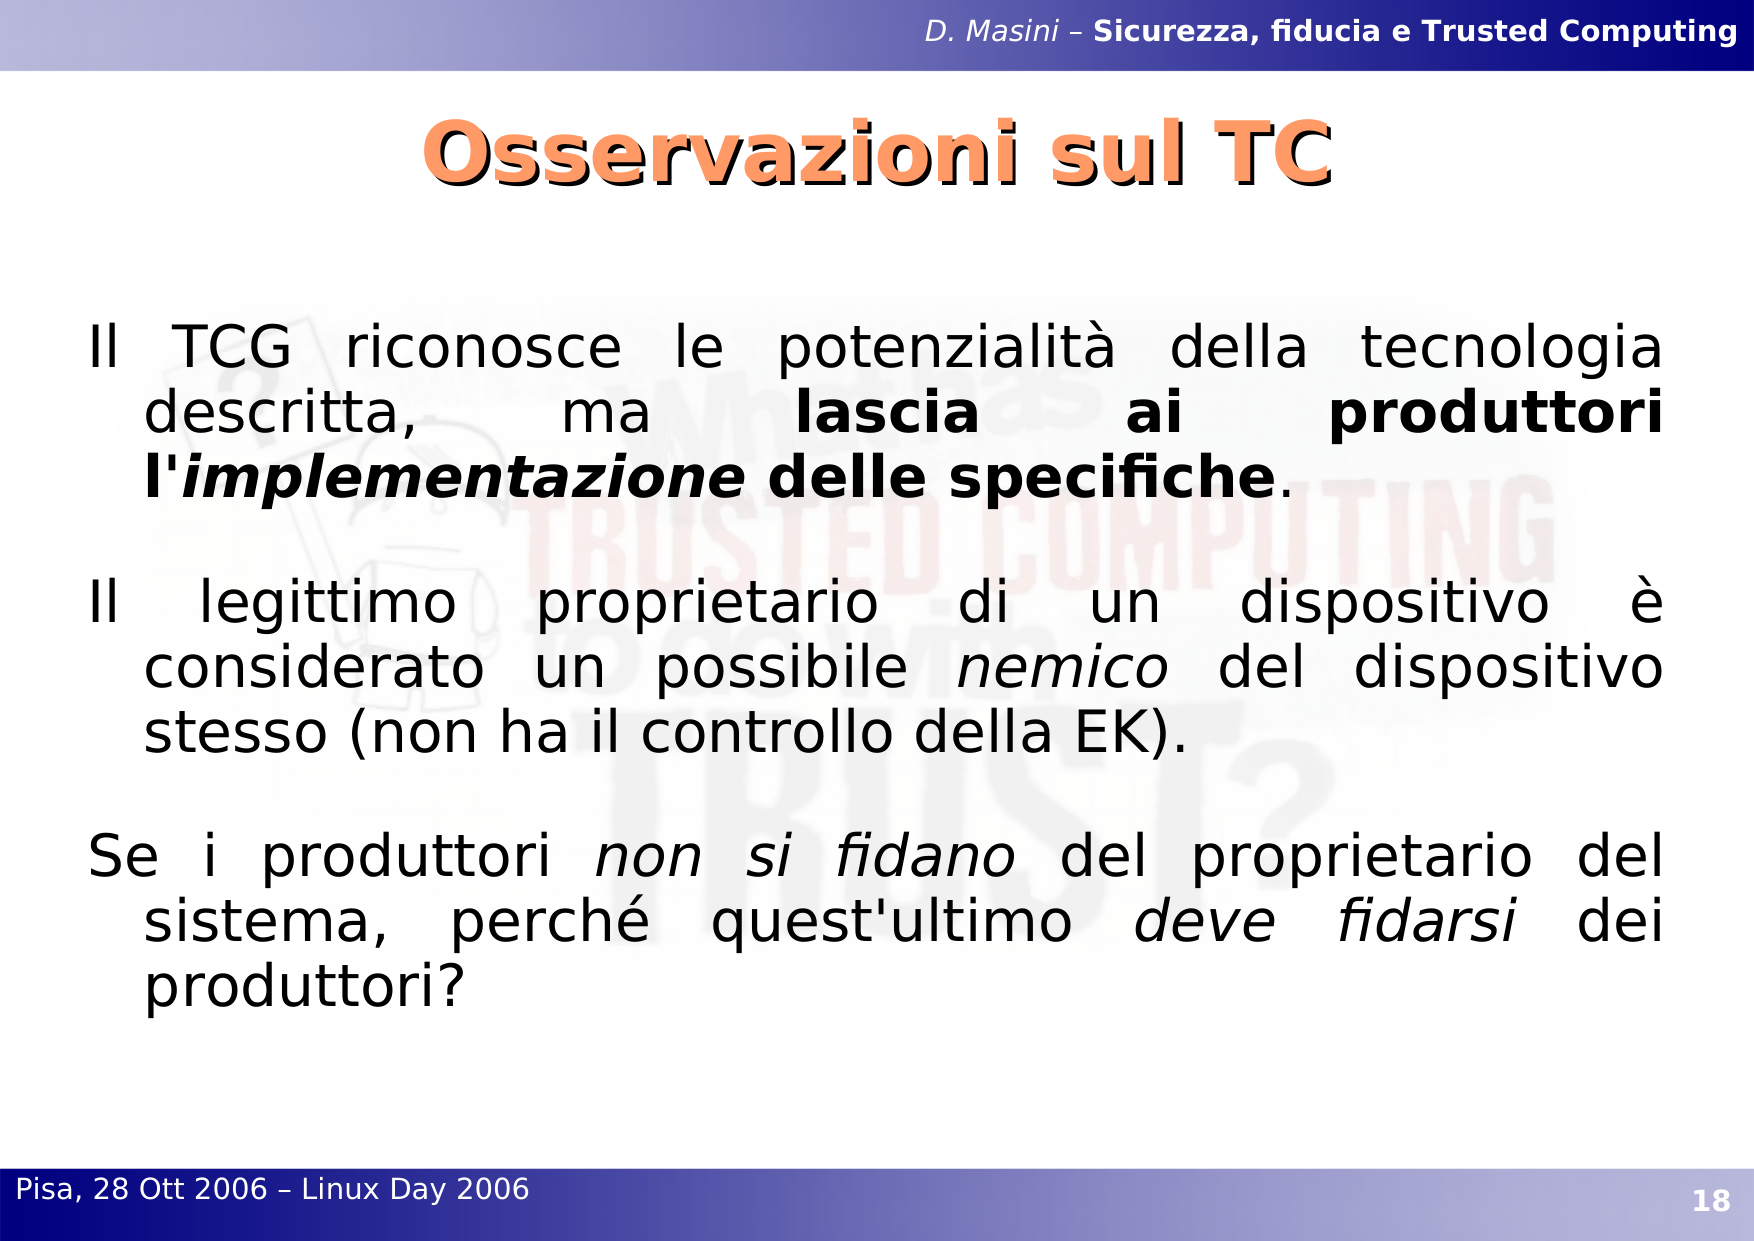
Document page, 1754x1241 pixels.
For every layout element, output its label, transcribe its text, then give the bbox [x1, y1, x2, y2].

text_box Pisa, 28 Ott 2006 – Linux Day 2006 [0, 1175, 1314, 1234]
text_box <numero> [1641, 1185, 1732, 1223]
title Osservazioni sul TC [87, 49, 1667, 257]
text_box D. Masini – Sicurezza, fiducia e Trusted Computing [602, 7, 1754, 63]
picture [0, 0, 1754, 1241]
list Il TCG riconosce le potenzialità della tecnologia descritta, ma lascia ai produttori l'implementazione delle specifiche. Il legittimo proprietario di un dispositivo è considerato un possibile nemico del dispositivo stesso (non ha il controllo della EK). Se i produttori non si fidano del proprietario del sistema, perché quest'ultimo deve fidarsi dei produttori? [87, 316, 1667, 1082]
